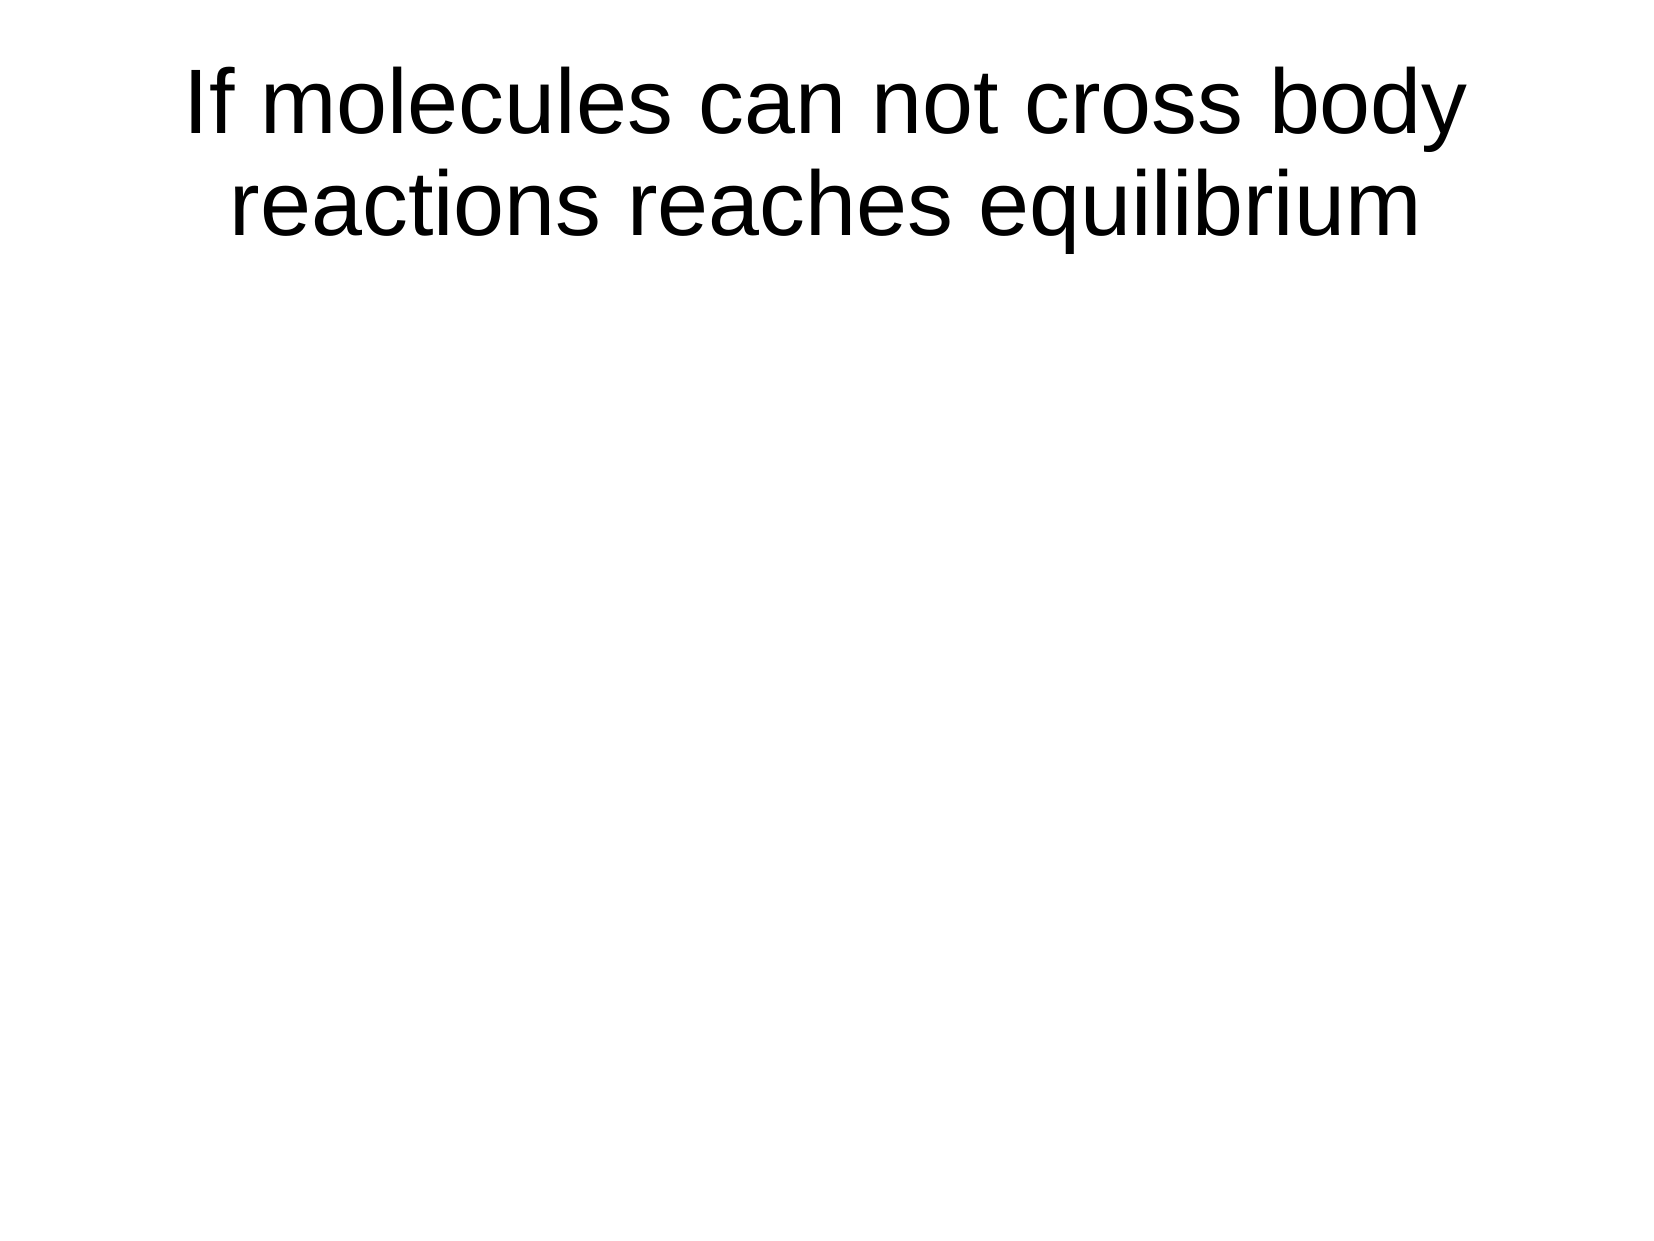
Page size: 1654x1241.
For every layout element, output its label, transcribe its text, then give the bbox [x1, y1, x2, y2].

title If molecules can not cross body reactions reaches equilibrium [82, 49, 1571, 257]
